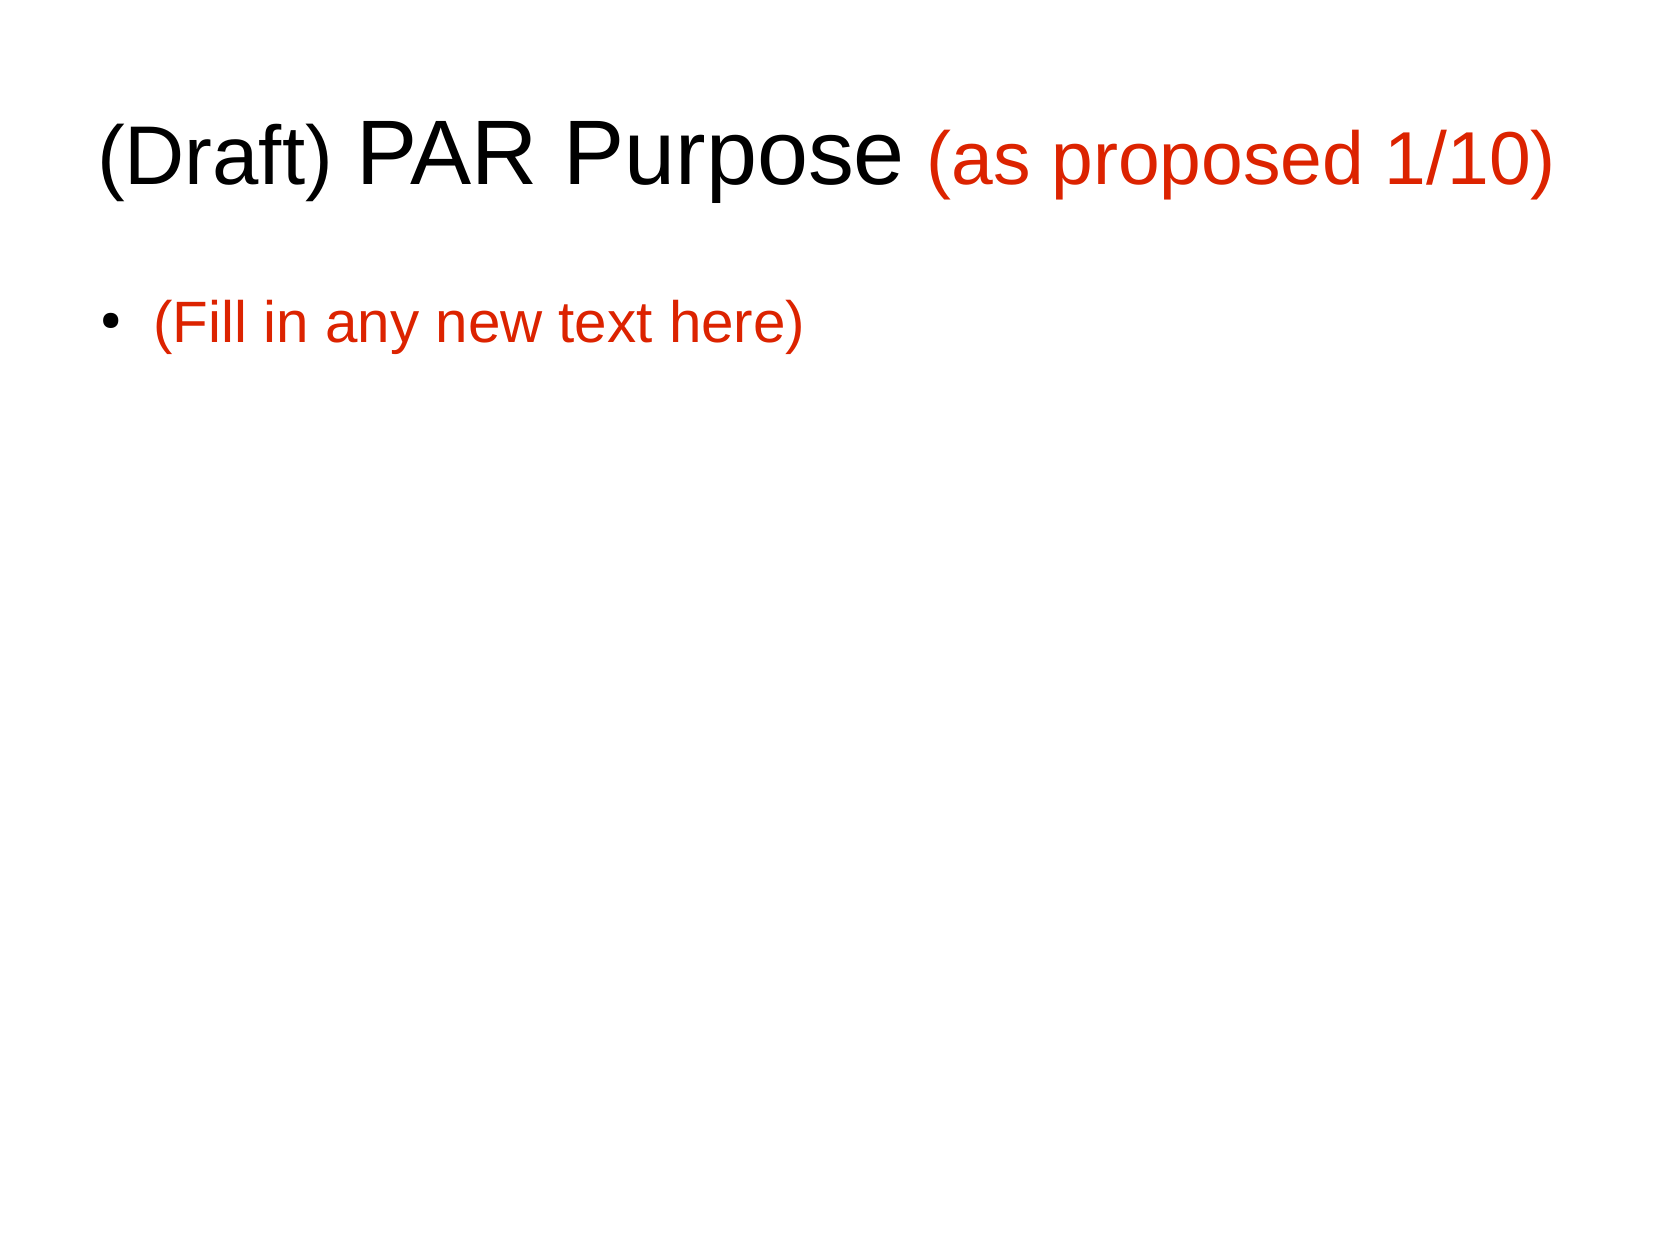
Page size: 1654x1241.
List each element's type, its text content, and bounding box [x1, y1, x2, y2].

title (Draft) PAR Purpose (as proposed 1/10) [82, 56, 1571, 250]
list (Fill in any new text here) [82, 290, 1571, 1094]
